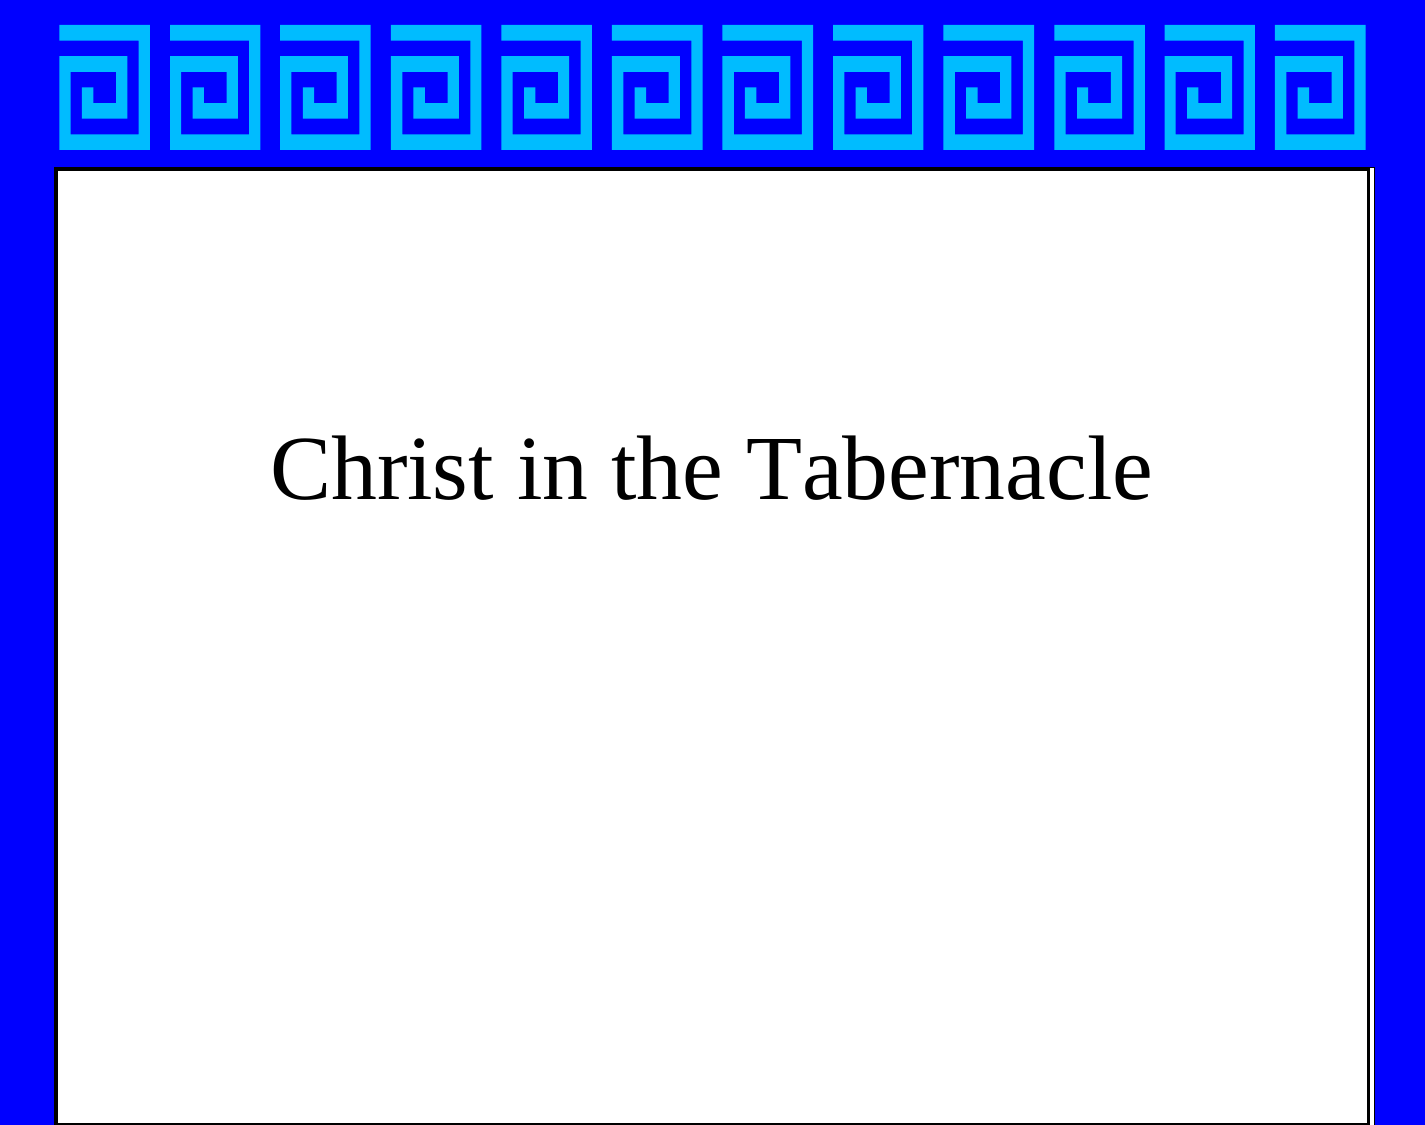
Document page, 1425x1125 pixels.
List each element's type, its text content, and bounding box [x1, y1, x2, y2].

title Christ in the Tabernacle [112, 374, 1313, 563]
